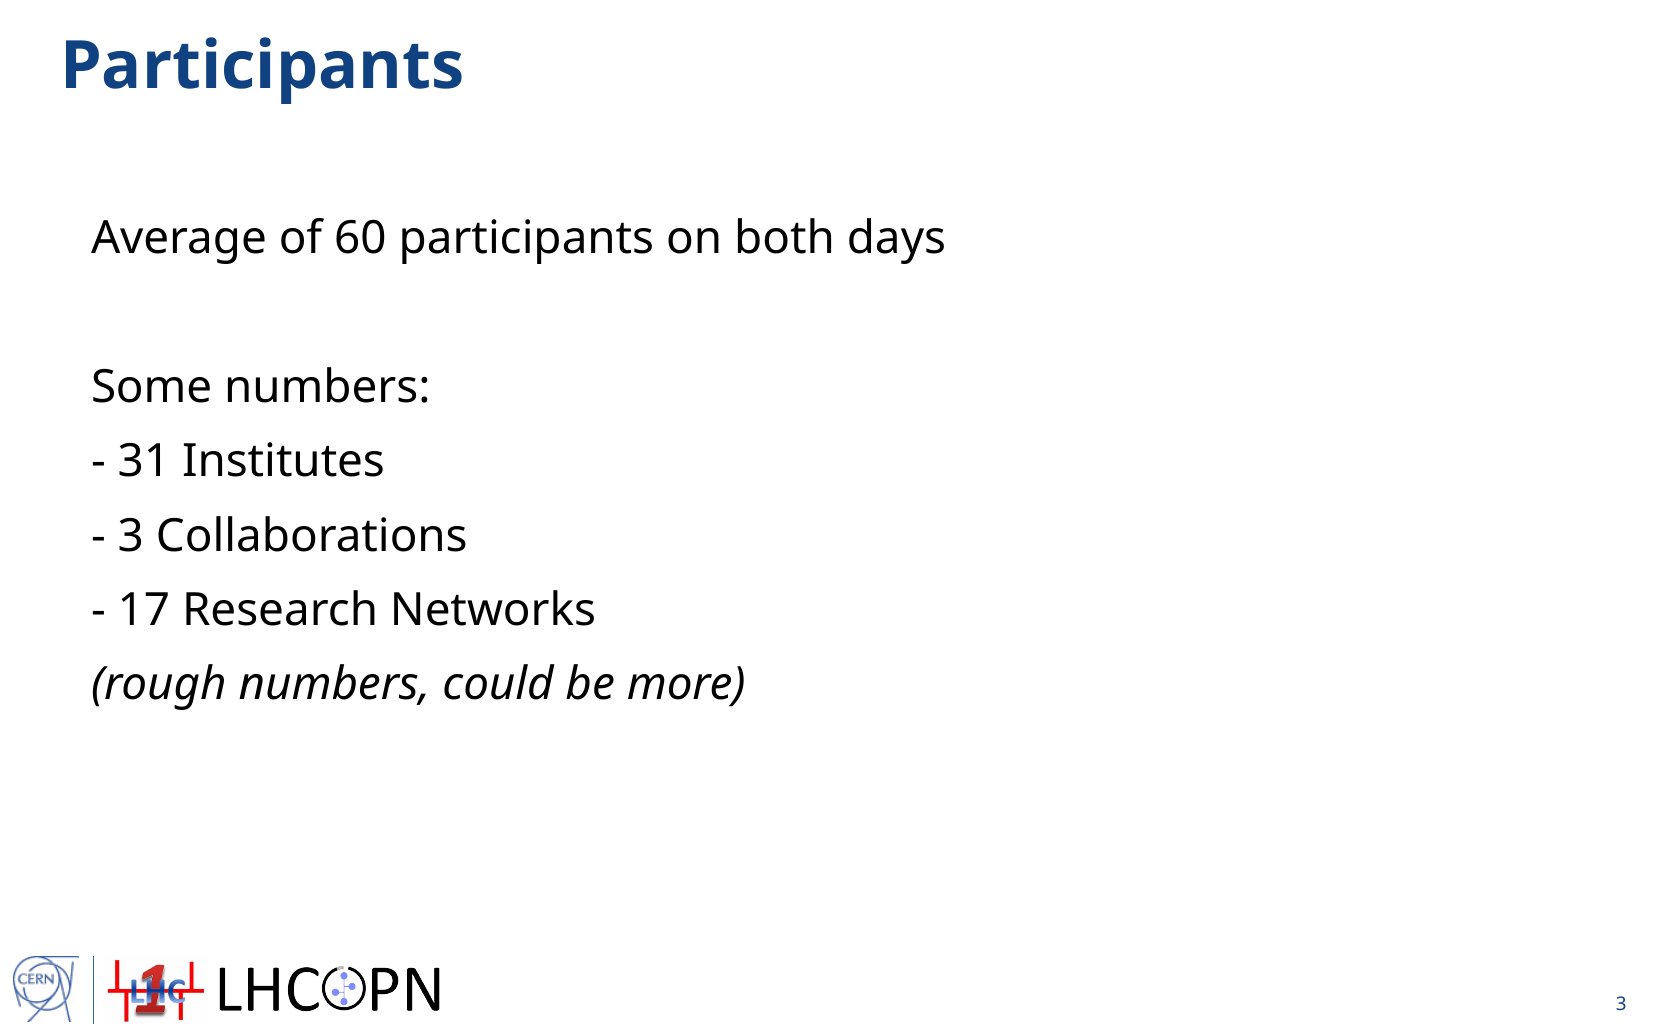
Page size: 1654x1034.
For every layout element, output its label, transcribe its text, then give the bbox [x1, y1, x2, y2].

title Participants [60, 0, 1528, 138]
picture [13, 956, 76, 1032]
text_box Average of 60 participants on both days Some numbers: - 31 Institutes - 3 Collaborations - 17 Research Networks (rough numbers, could be more) [76, 106, 1601, 1034]
